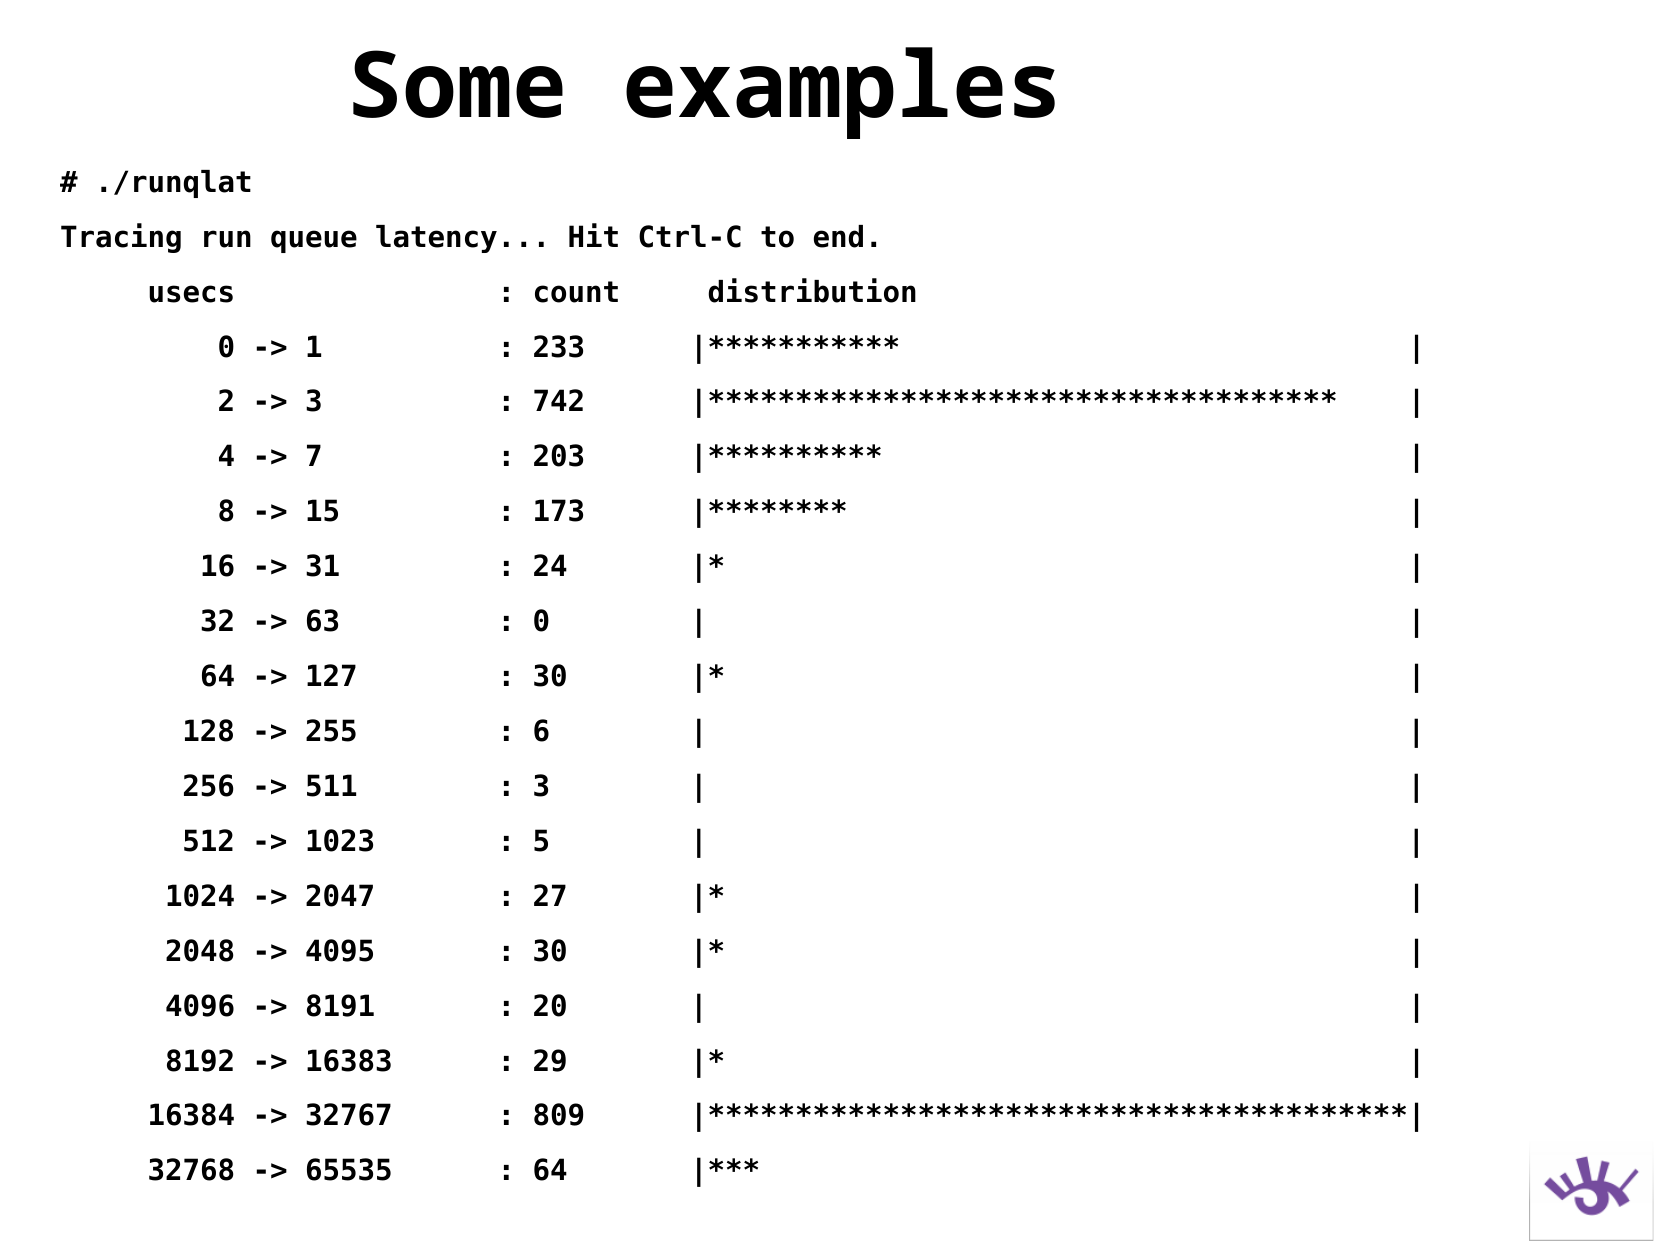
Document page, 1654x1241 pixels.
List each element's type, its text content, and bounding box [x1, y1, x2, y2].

title Some examples [75, 27, 1336, 137]
picture [1529, 1134, 1654, 1241]
list # ./runqlat Tracing run queue latency... Hit Ctrl-C to end. usecs : count distribution 0 -> 1 : 233 |*********** | 2 -> 3 : 742 |************************************ | 4 -> 7 : 203 |********** | 8 -> 15 : 173 |******** | 16 -> 31 : 24 |* | 32 -> 63 : 0 | | 64 -> 127 : 30 |* | 128 -> 255 : 6 | | 256 -> 511 : 3 | | 512 -> 1023 : 5 | | 1024 -> 2047 : 27 |* | 2048 -> 4095 : 30 |* | 4096 -> 8191 : 20 | | 8192 -> 16383 : 29 |* | 16384 -> 32767 : 809 |****************************************| 32768 -> 65535 : 64 |*** [60, 165, 1606, 1216]
